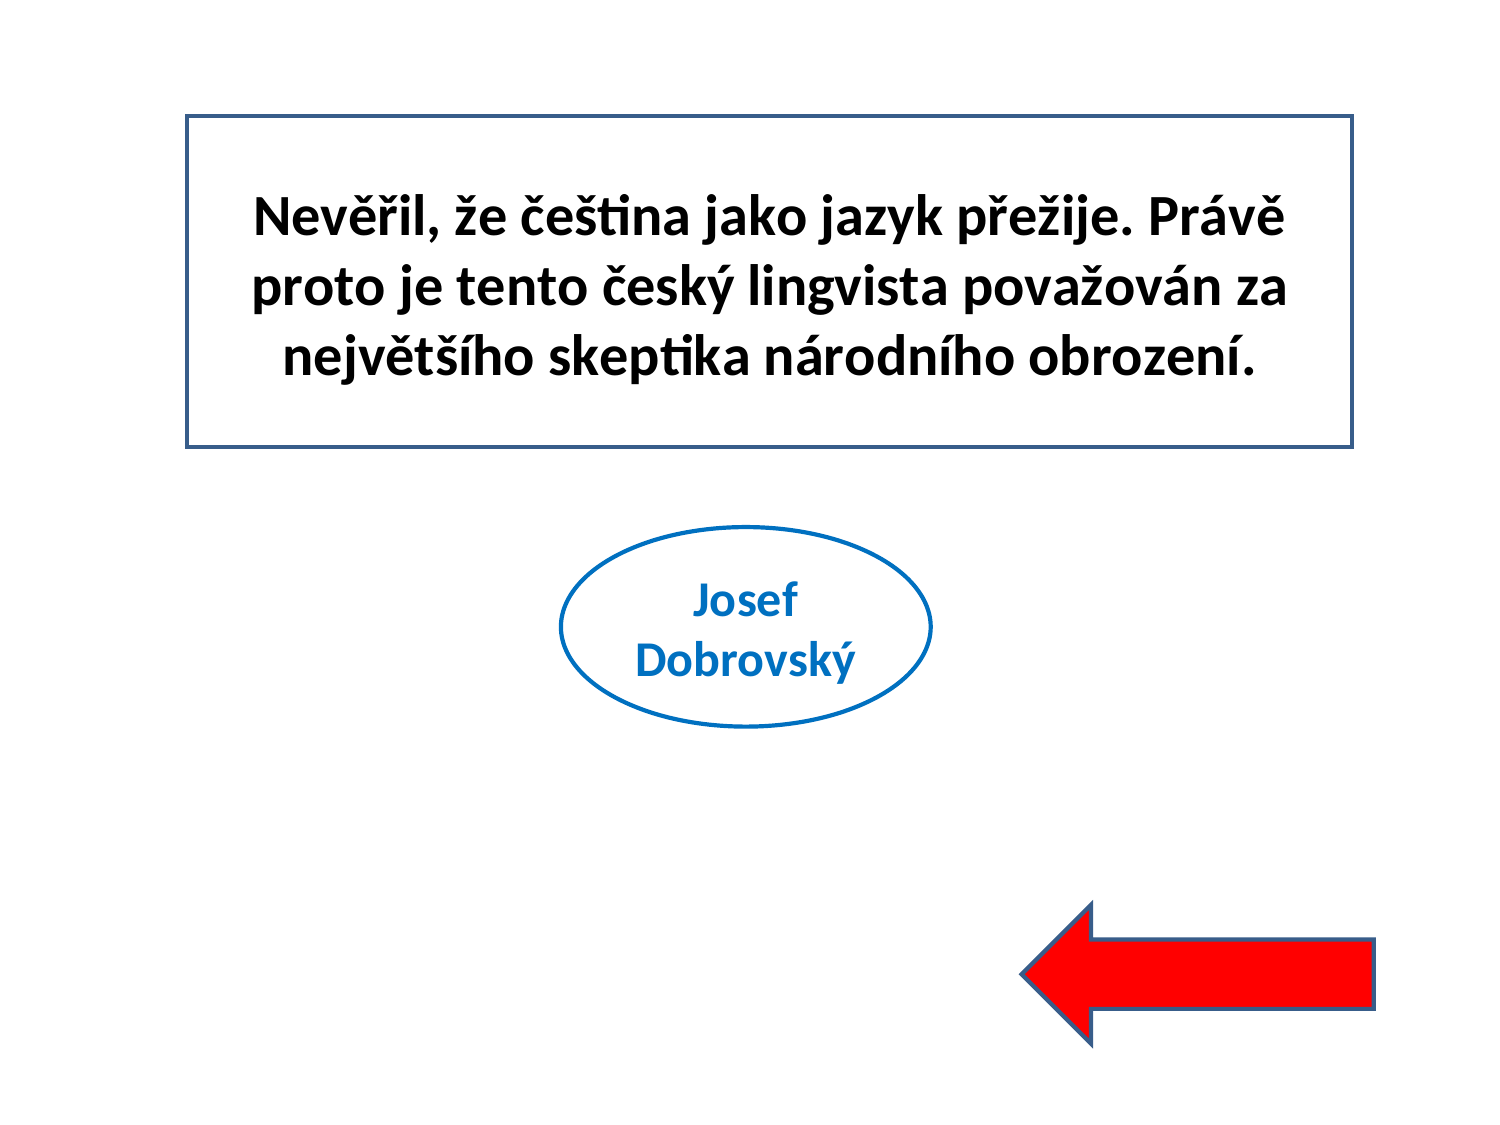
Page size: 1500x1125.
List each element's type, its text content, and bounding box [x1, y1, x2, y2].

text_box Nevěřil, že čeština jako jazyk přežije. Právě proto je tento český lingvista považován za největšího skeptika národního obrození. [187, 116, 1353, 448]
text_box [1021, 904, 1374, 1044]
text_box Josef Dobrovský [560, 527, 931, 727]
